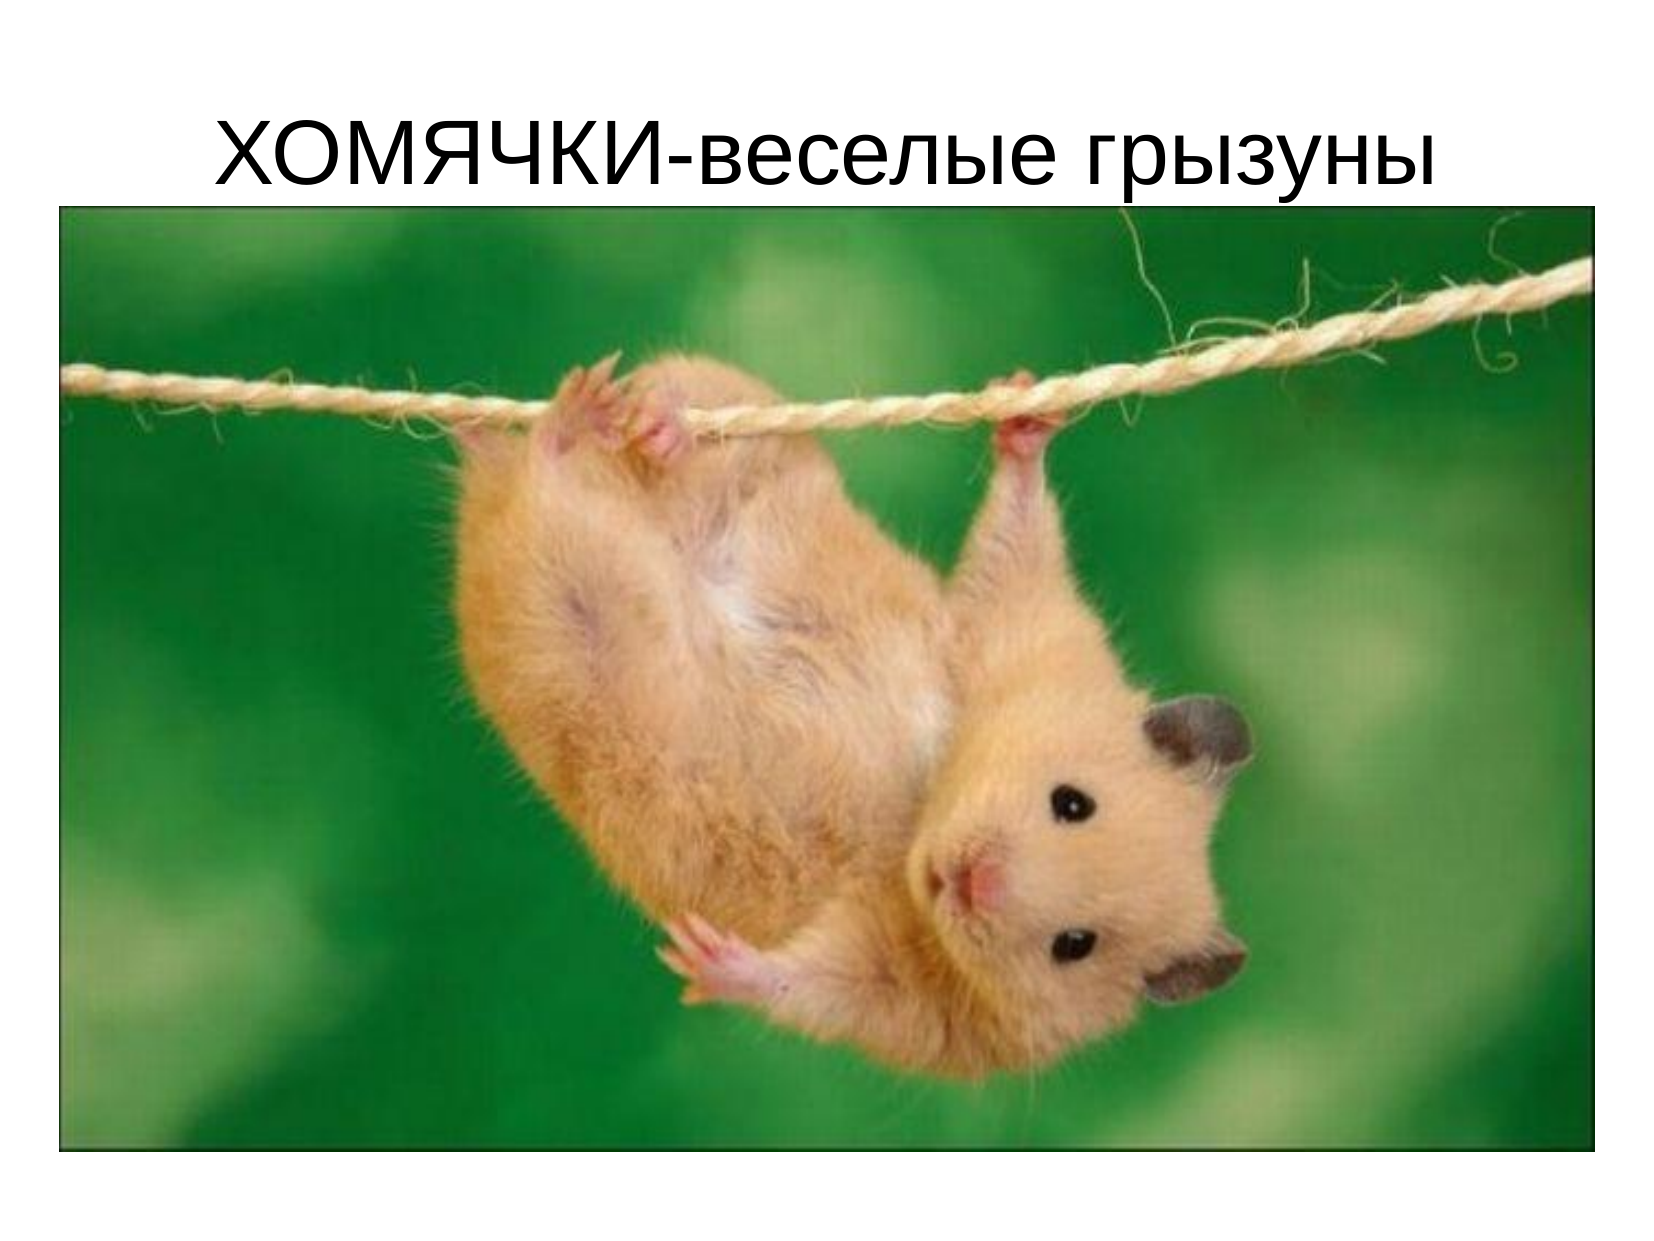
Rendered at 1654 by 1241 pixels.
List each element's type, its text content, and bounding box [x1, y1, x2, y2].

picture [59, 206, 1595, 1152]
title ХОМЯЧКИ-веселые грызуны [82, 49, 1571, 206]
